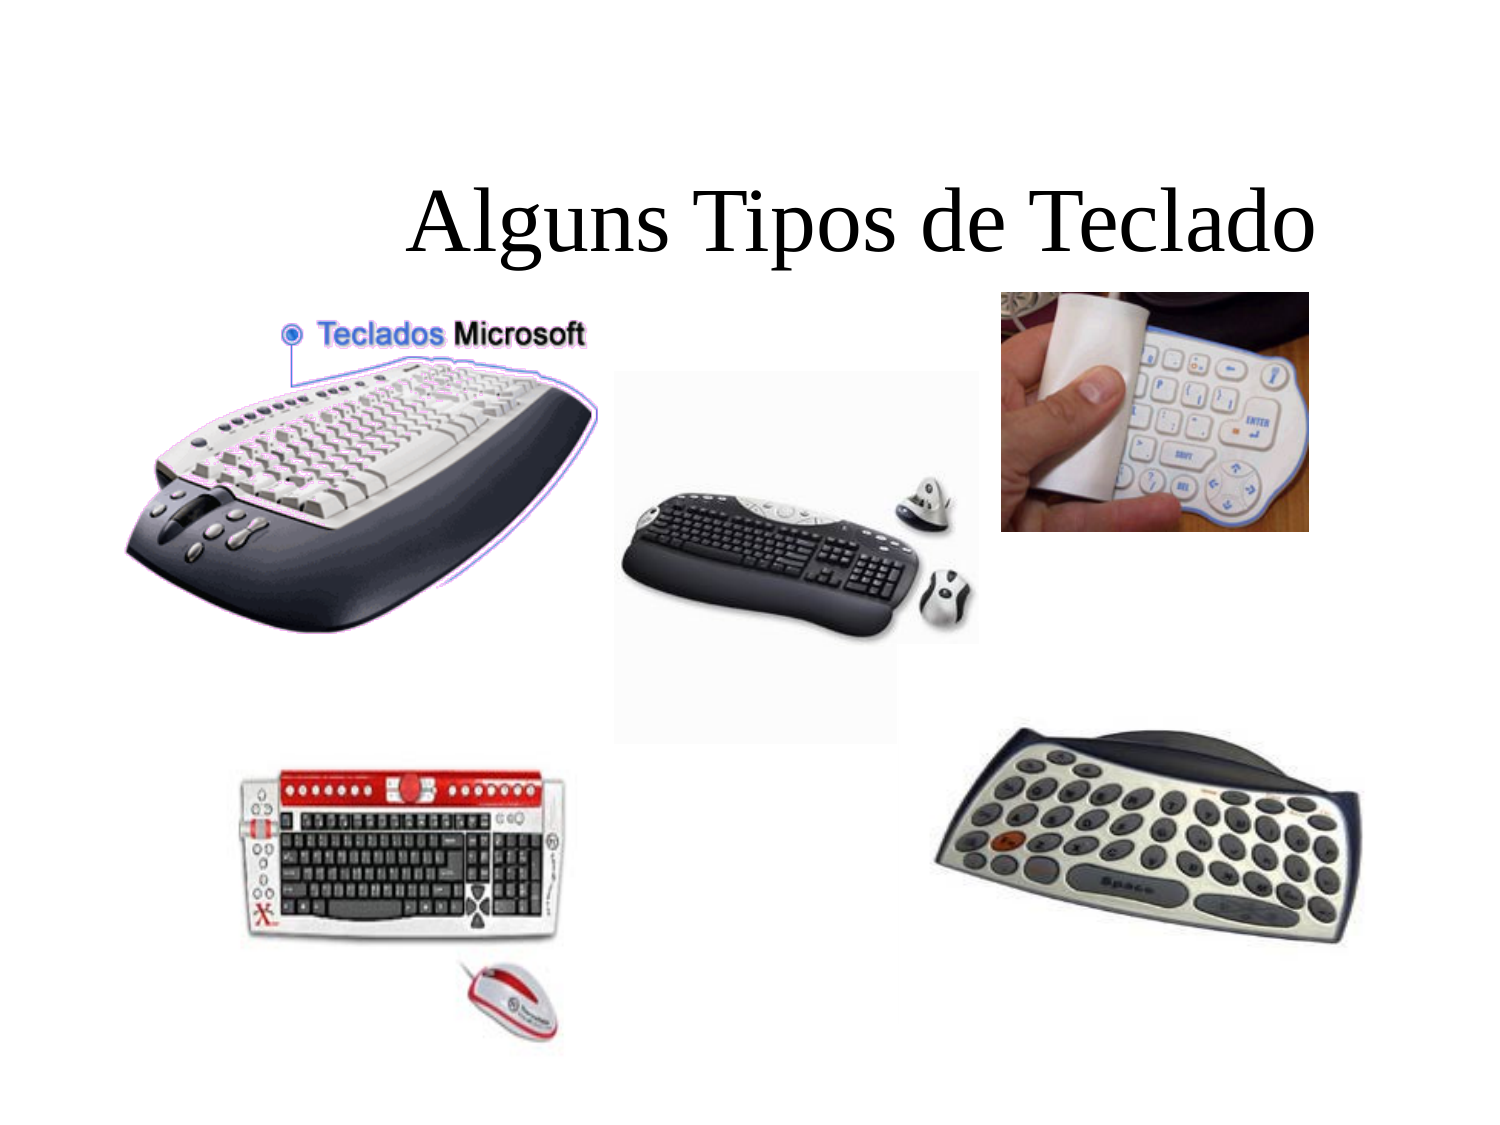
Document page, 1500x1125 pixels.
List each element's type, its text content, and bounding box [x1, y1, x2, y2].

title Alguns Tipos de Teclado [225, 105, 1500, 325]
picture [214, 699, 579, 1072]
picture [614, 371, 1419, 1024]
picture [1001, 292, 1309, 532]
picture [113, 308, 604, 637]
